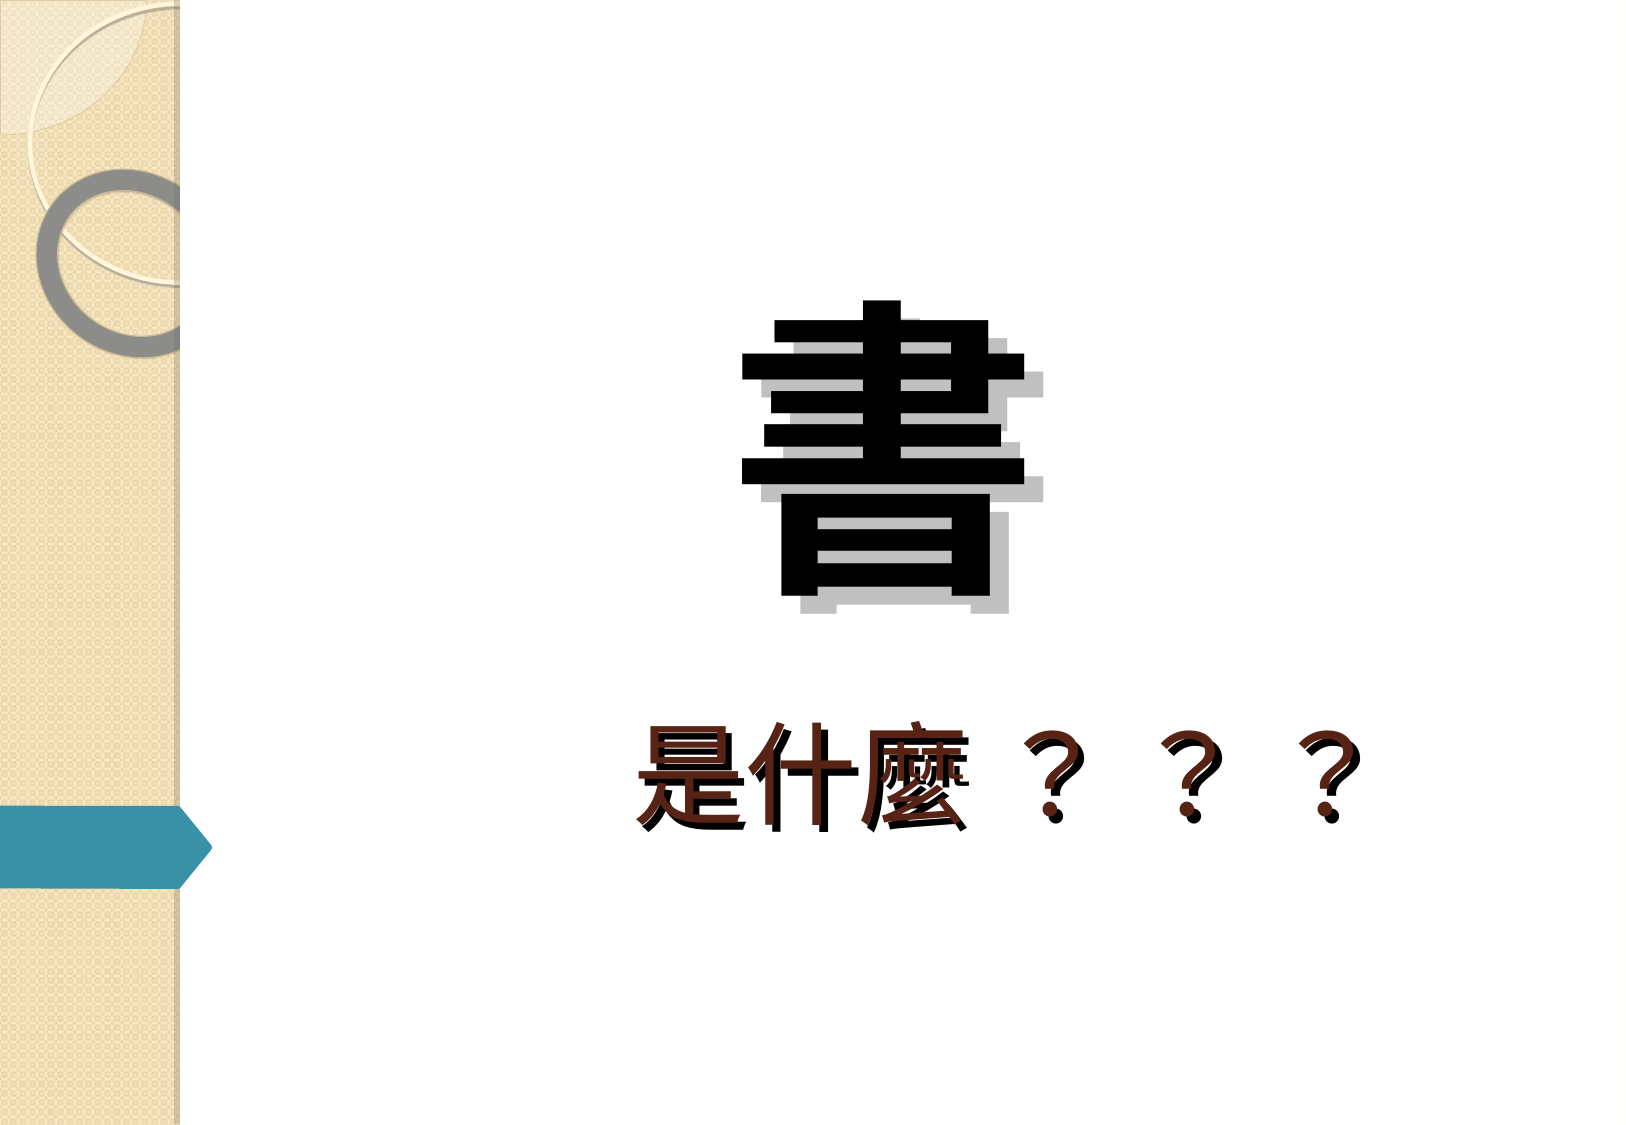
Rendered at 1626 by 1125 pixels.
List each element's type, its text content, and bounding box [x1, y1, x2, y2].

text_box 書 [664, 247, 1103, 618]
title 是什麼 ？ ？ ？ [271, 251, 1508, 808]
